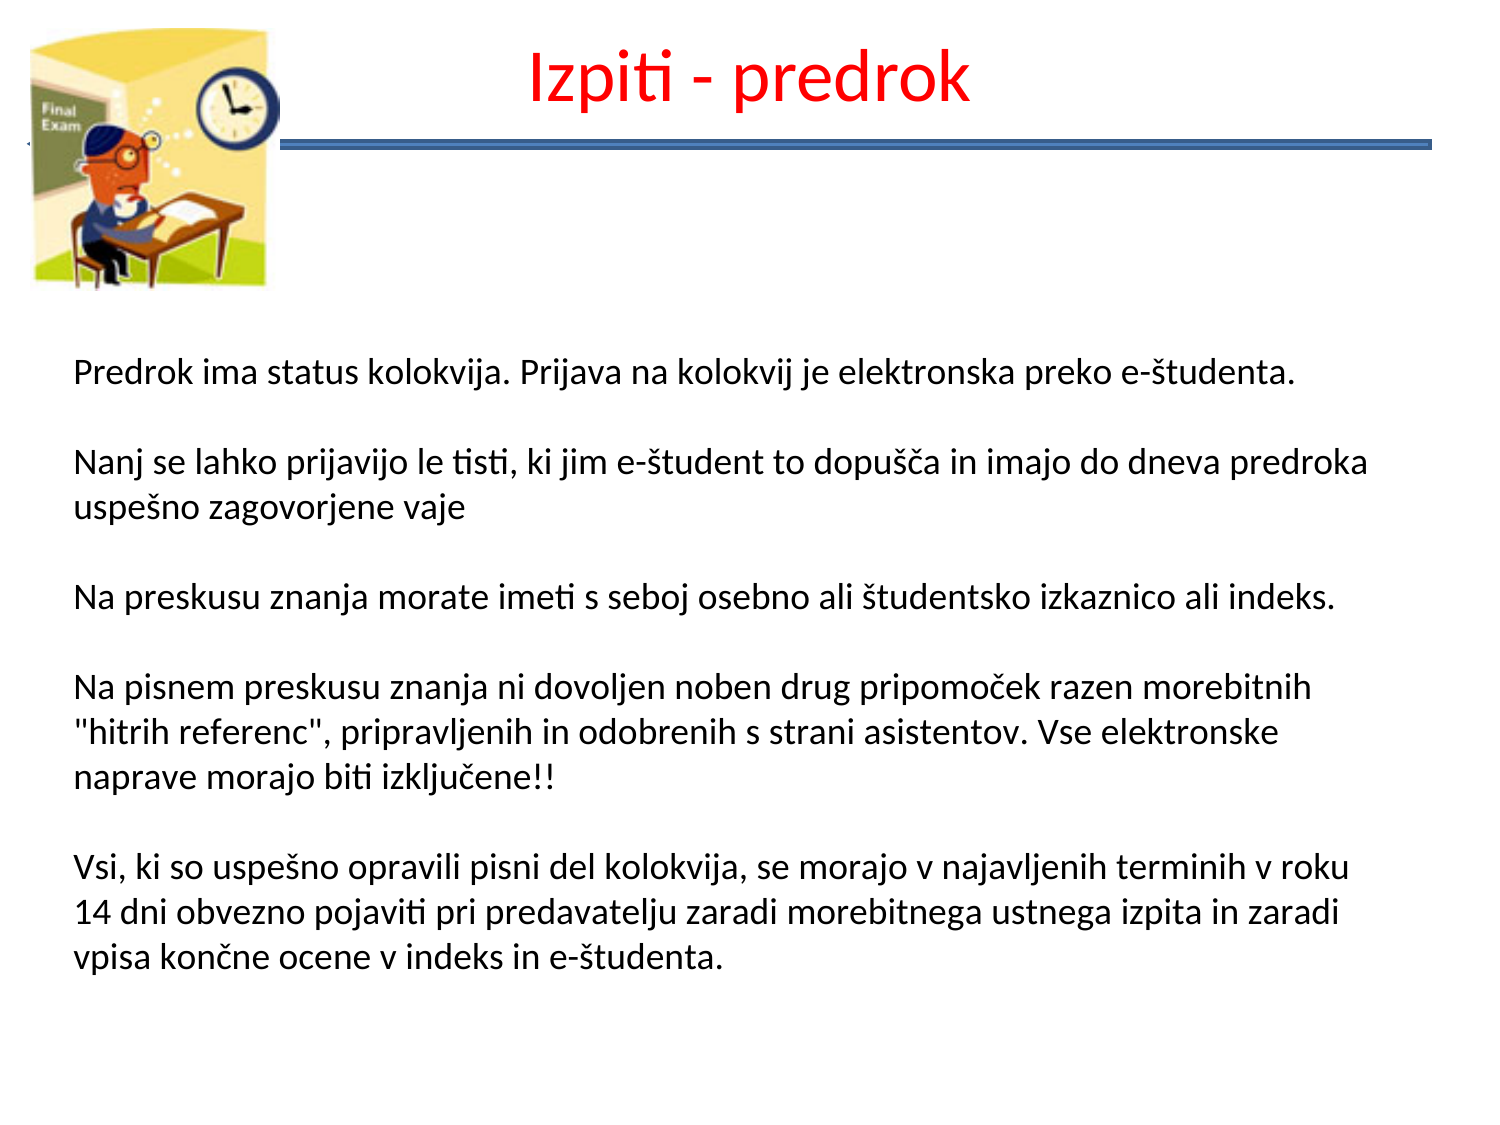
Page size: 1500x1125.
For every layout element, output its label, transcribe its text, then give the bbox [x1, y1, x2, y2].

picture [30, 28, 280, 291]
text_box Predrok ima status kolokvija. Prijava na kolokvij je elektronska preko e-študenta. Nanj se lahko prijavijo le tisti, ki jim e-študent to dopušča in imajo do dneva predroka uspešno zagovorjene vaje Na preskusu znanja morate imeti s seboj osebno ali študentsko izkaznico ali indeks. Na pisnem preskusu znanja ni dovoljen noben drug pripomoček razen morebitnih "hitrih referenc", pripravljenih in odobrenih s strani asistentov. Vse elektronske naprave morajo biti izključene!! Vsi, ki so uspešno opravili pisni del kolokvija, se morajo v najavljenih terminih v roku 14 dni obvezno pojaviti pri predavatelju zaradi morebitnega ustnega izpita in zaradi vpisa končne ocene v indeks in e-študenta. [58, 339, 1407, 986]
title Izpiti - predrok [75, 18, 1426, 124]
